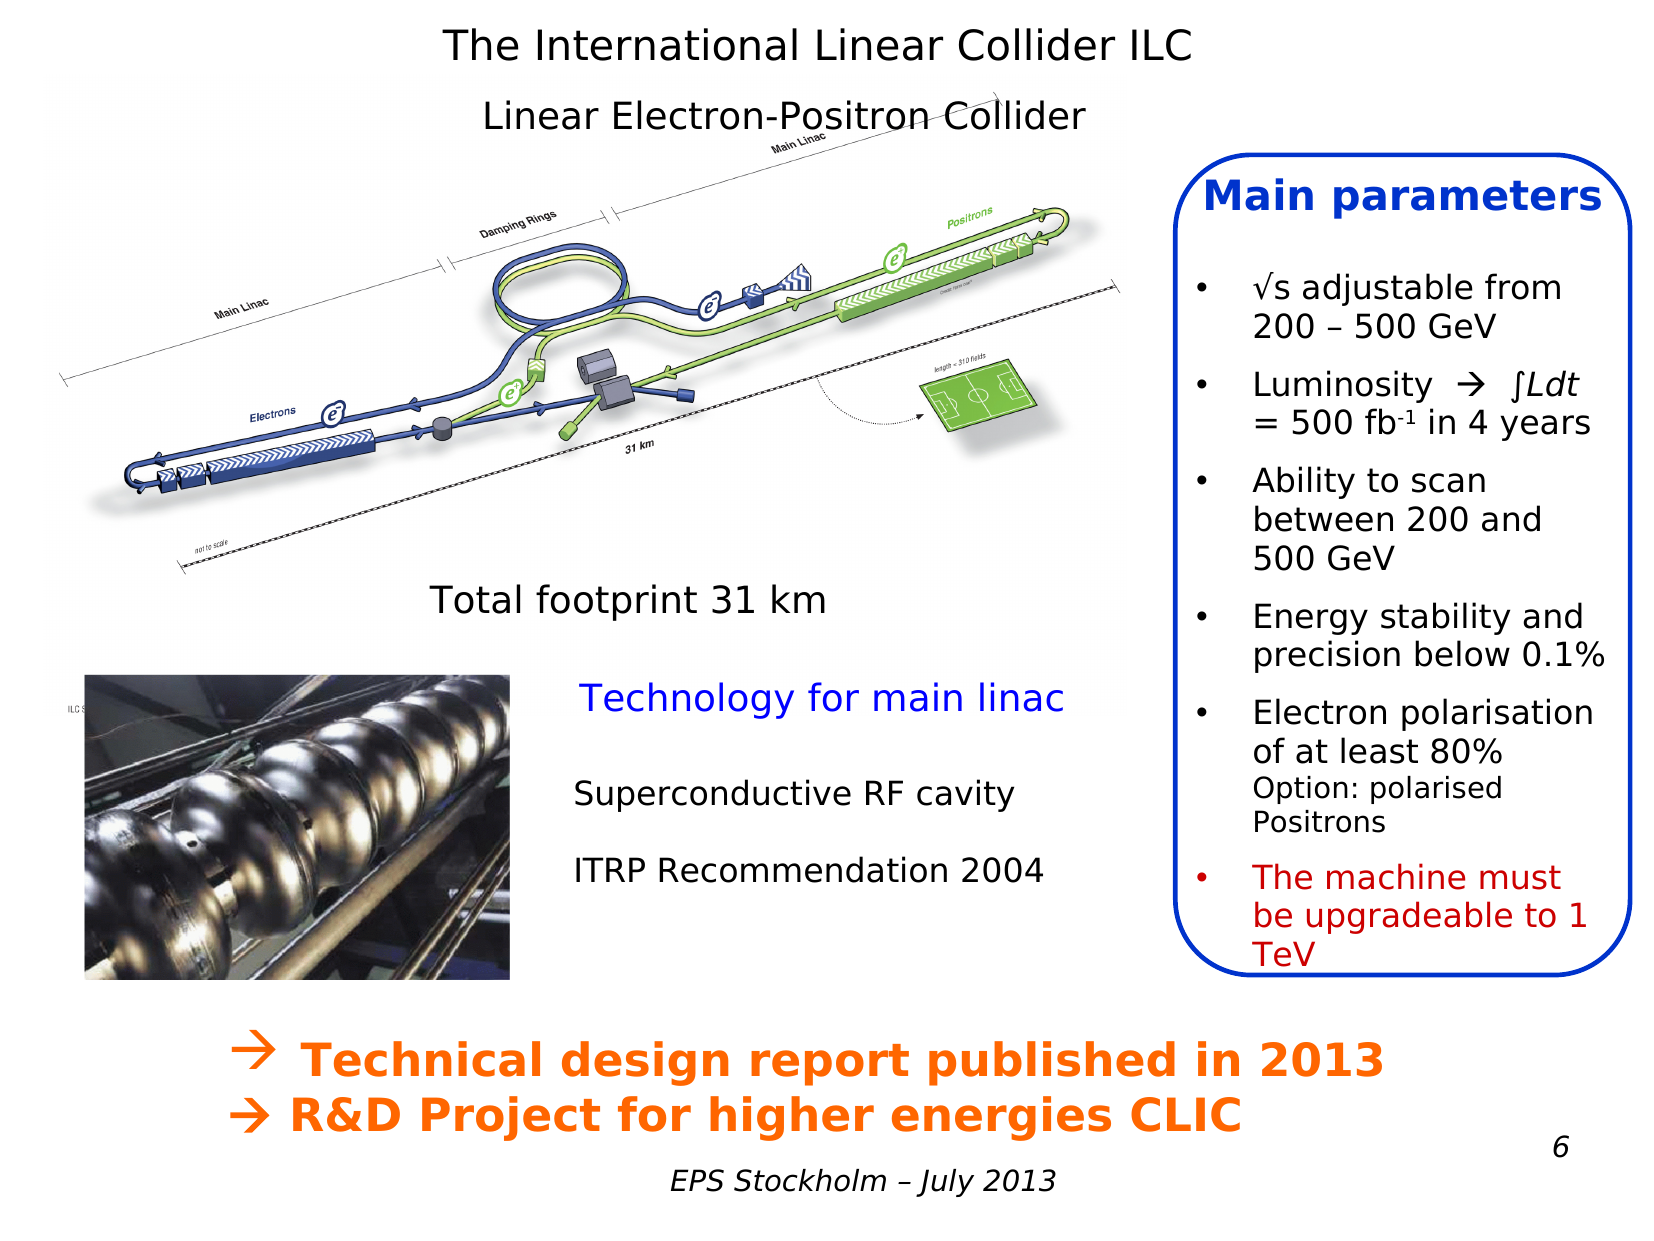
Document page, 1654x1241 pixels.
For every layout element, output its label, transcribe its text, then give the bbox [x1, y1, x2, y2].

text_box Superconductive RF cavity ITRP Recommendation 2004 [558, 767, 1061, 898]
text_box Technology for main linac [564, 669, 1074, 728]
text_box The International Linear Collider ILC [428, 13, 1283, 78]
text_box Main parameters √s adjustable from 200 – 500 GeV Luminosity  ∫Ldt = 500 fb-1 in 4 years Ability to scan between 200 and 500 GeV Energy stability and precision below 0.1% Electron polarisation of at least 80% Option: polarised Positrons The machine must be upgradeable to 1 TeV [1181, 163, 1625, 972]
text_box Main parameters √s adjustable from 200 – 500 GeV Luminosity  ∫Ldt = 500 fb-1 in 4 years Ability to scan between 200 and 500 GeV Energy stability and precision below 0.1% Electron polarisation of at least 80% Option: polarised Positrons The machine must be upgradeable to 1 TeV [1181, 935, 1625, 983]
text_box Total footprint 31 km [415, 571, 863, 630]
text_box Linear Electron-Positron Collider [467, 87, 1238, 147]
text_box Technical design report published in 2013  R&D Project for higher energies CLIC [212, 1009, 1500, 1160]
picture [43, 74, 1127, 980]
